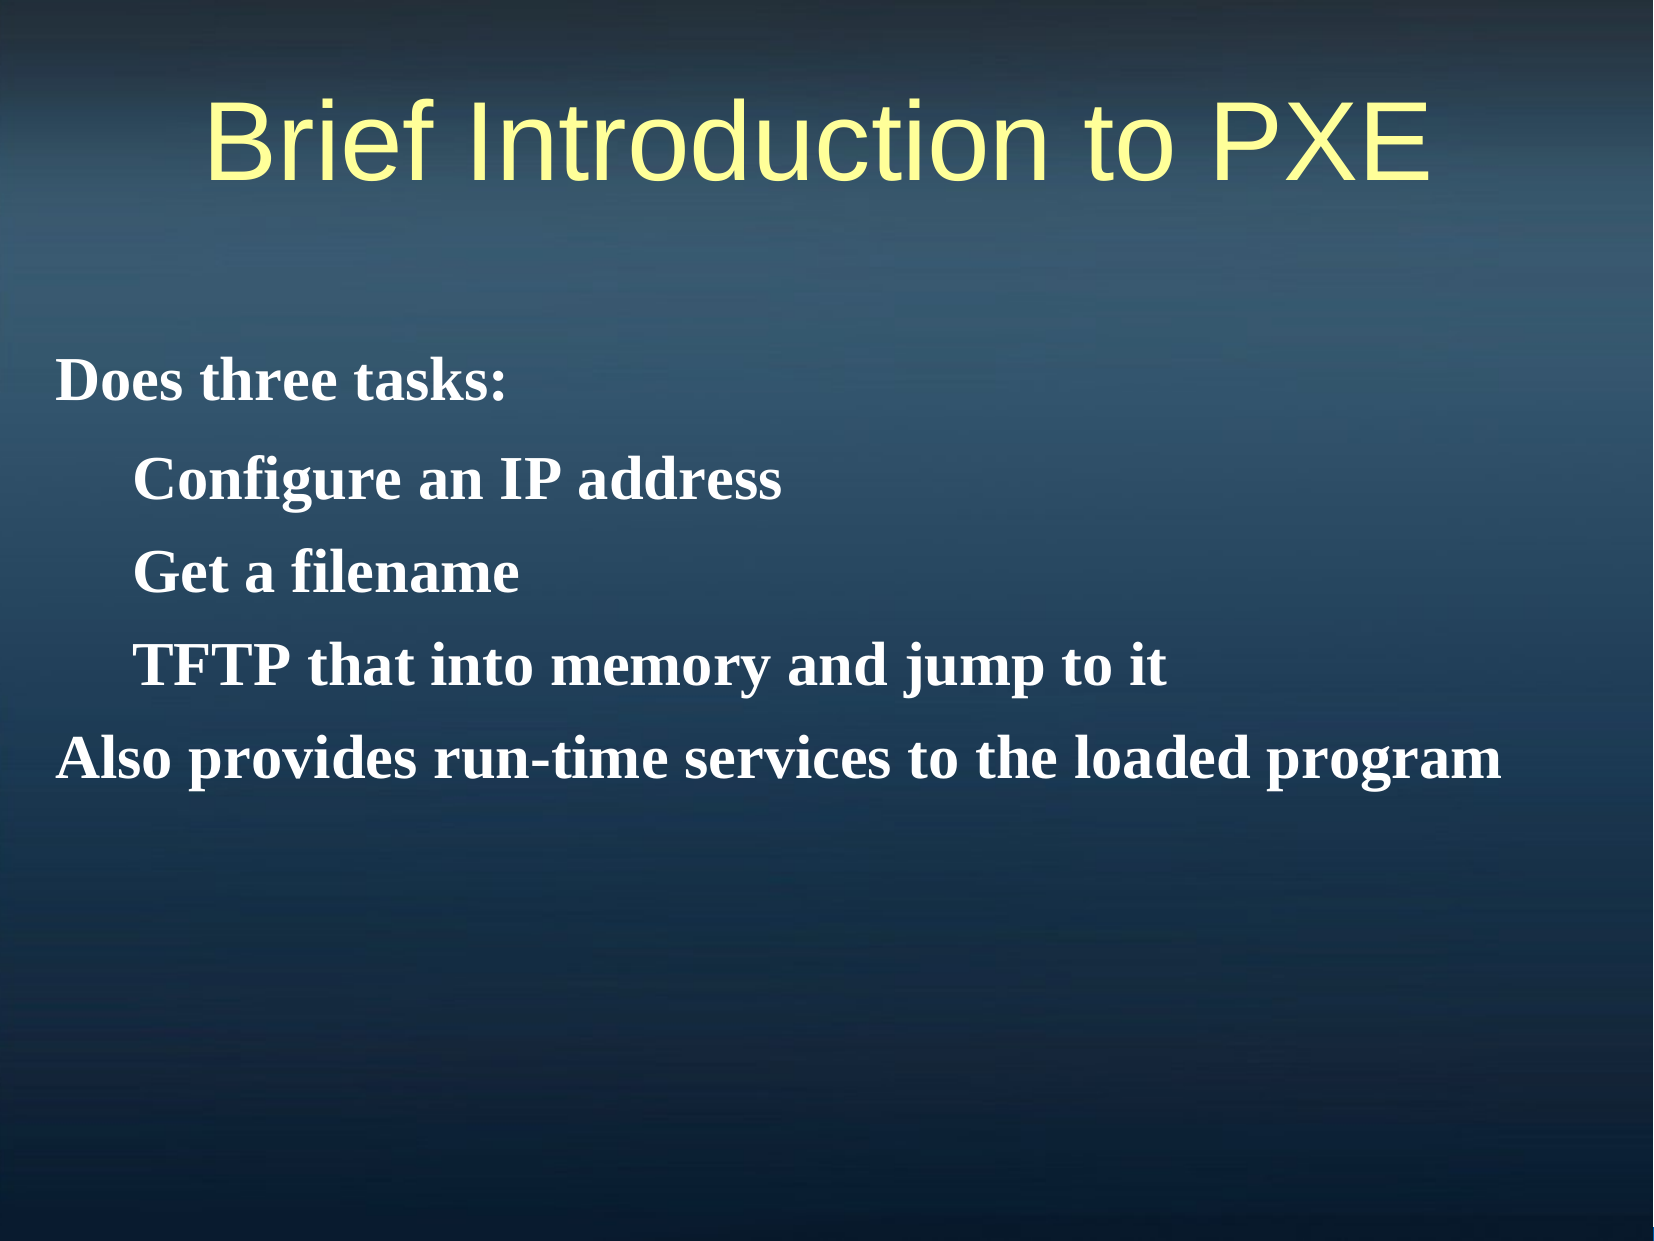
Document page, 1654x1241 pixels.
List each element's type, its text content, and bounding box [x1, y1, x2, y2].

title Brief Introduction to PXE [112, 37, 1525, 245]
list Does three tasks: Configure an IP address Get a filename TFTP that into memory and jump to it Also provides run-time services to the loaded program [37, 344, 1613, 1127]
picture [0, 0, 1653, 1241]
